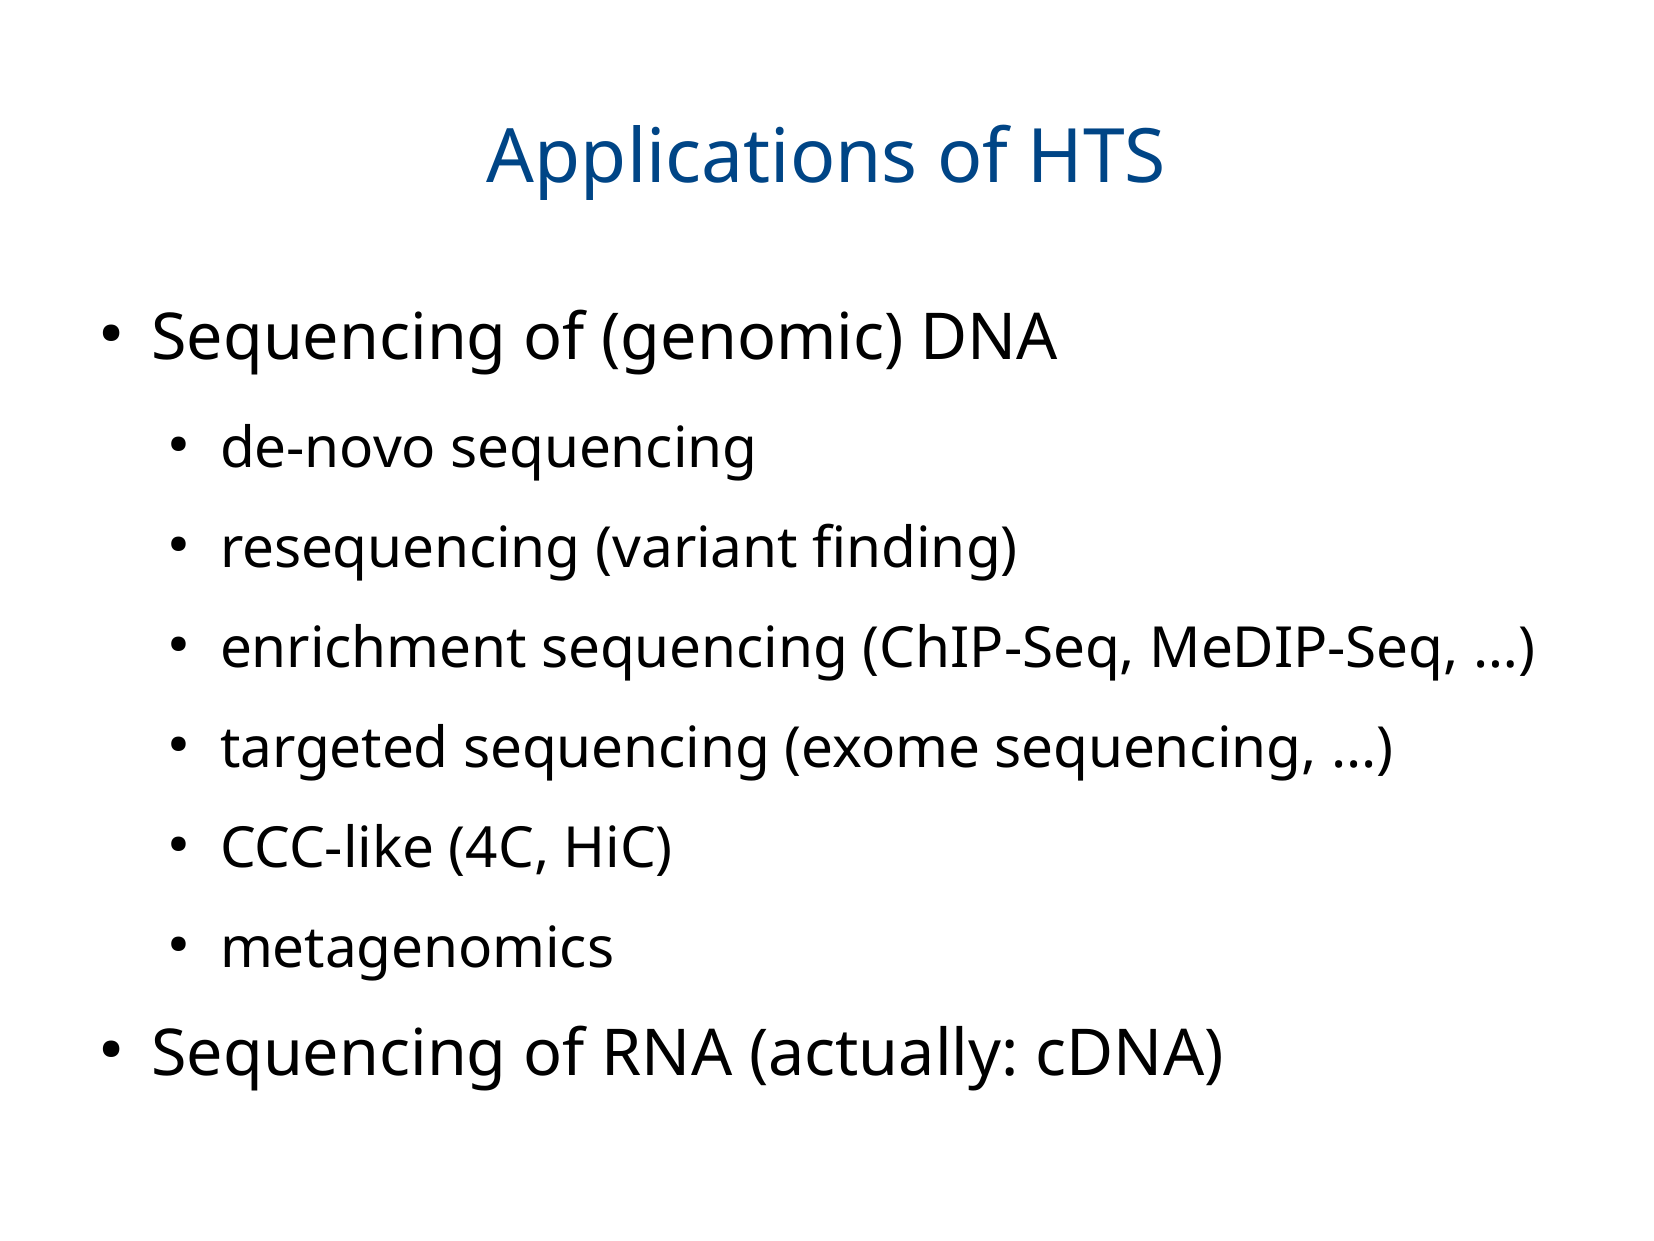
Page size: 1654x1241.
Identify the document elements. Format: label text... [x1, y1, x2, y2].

list Sequencing of (genomic) DNA de-novo sequencing resequencing (variant finding) enrichment sequencing (ChIP-Seq, MeDIP-Seq, …) targeted sequencing (exome sequencing, ...) CCC-like (4C, HiC) metagenomics Sequencing of RNA (actually: cDNA) [82, 290, 1571, 1109]
title Applications of HTS [82, 49, 1571, 257]
